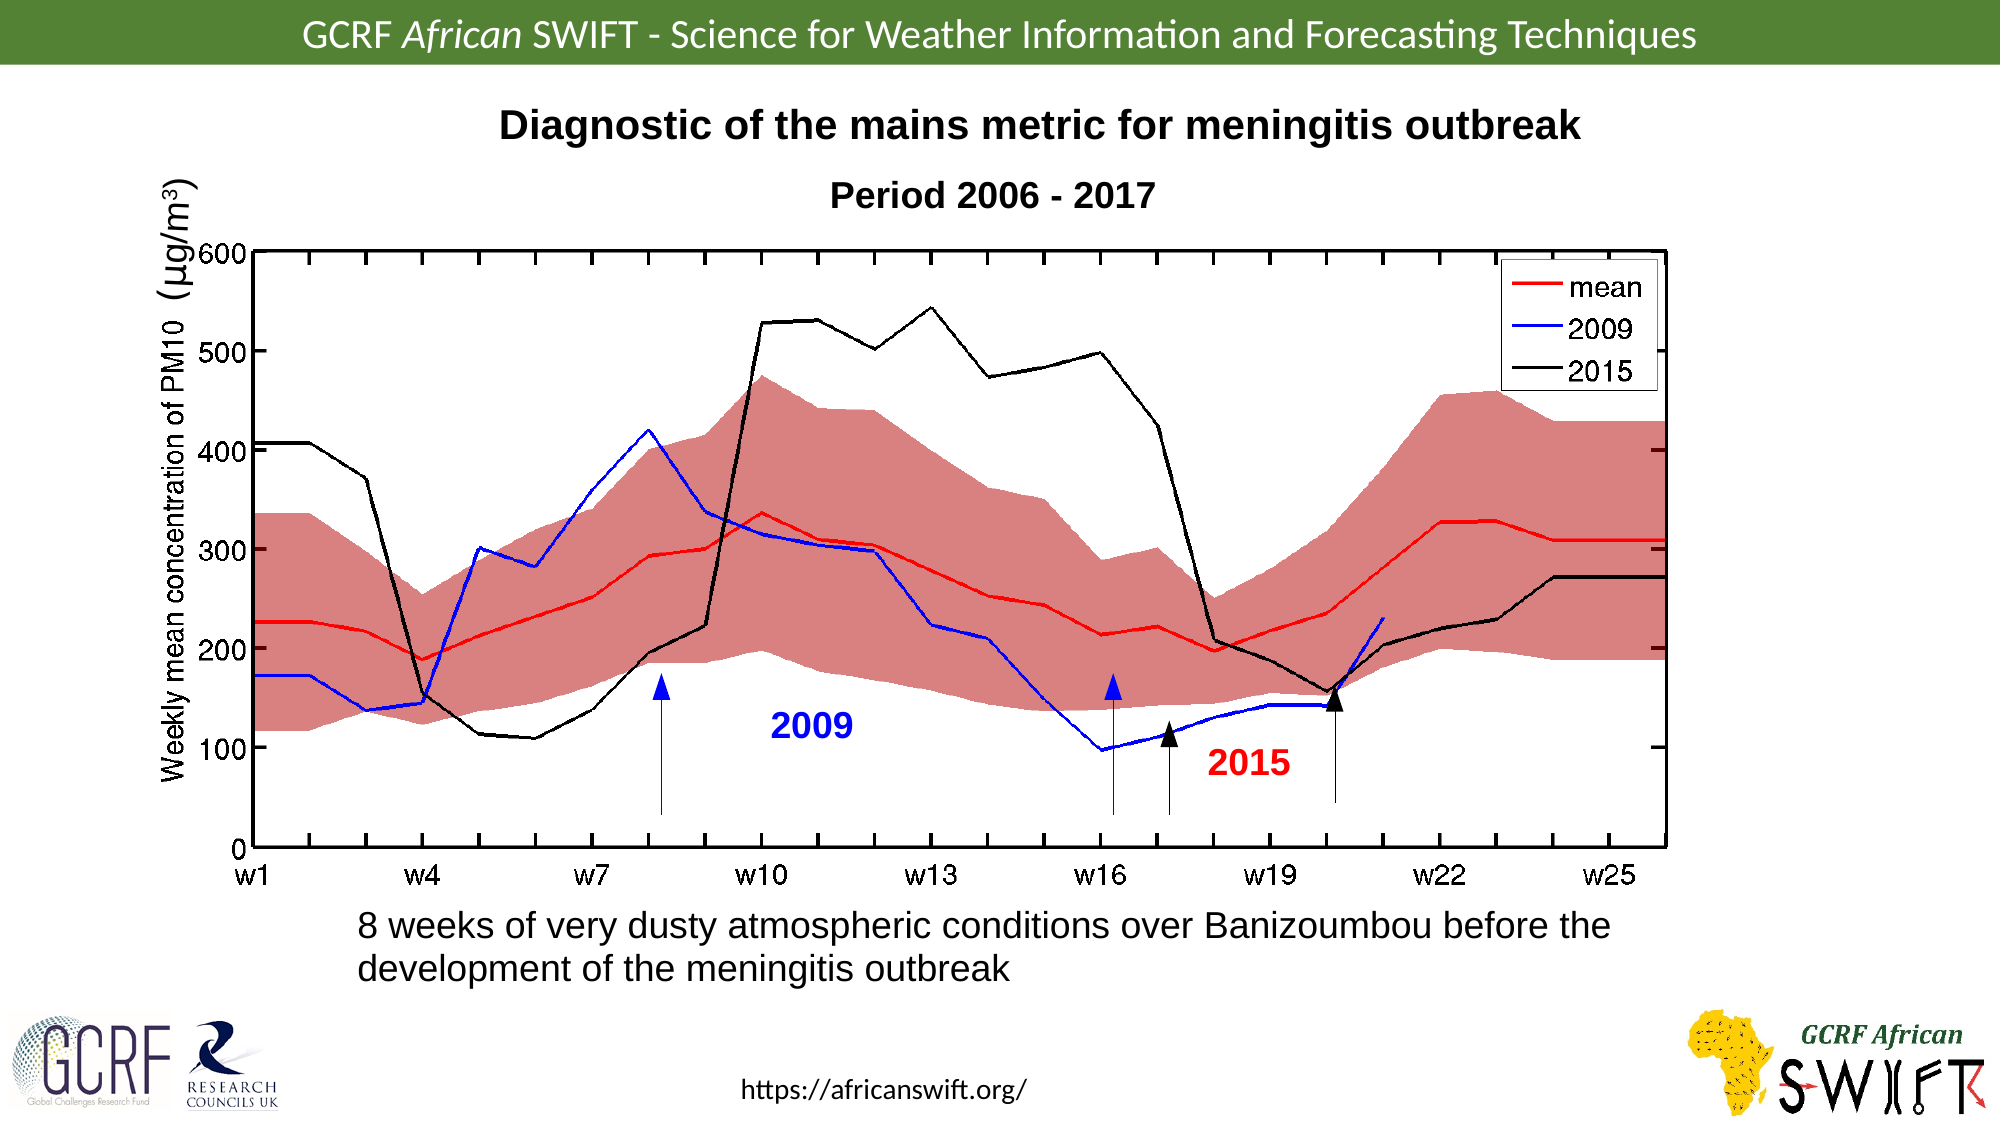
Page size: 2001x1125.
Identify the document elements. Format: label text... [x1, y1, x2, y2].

text_box 8 weeks of very dusty atmospheric conditions over Banizoumbou before the development of the meningitis outbreak [342, 897, 1760, 997]
text_box Diagnostic of the mains metric for meningitis outbreak [484, 94, 1619, 156]
text_box (µg/m3) [141, 21, 214, 319]
text_box GCRF African SWIFT - Science for Weather Information and Forecasting Techniques [0, 0, 2000, 65]
picture [153, 224, 1678, 896]
picture [7, 1010, 292, 1125]
text_box https://africanswift.org/ [725, 1062, 1099, 1125]
picture [1674, 1000, 2000, 1125]
text_box Period 2006 - 2017 [814, 167, 1205, 225]
text_box 2015 [1192, 734, 1312, 792]
text_box 2009 [755, 696, 957, 754]
